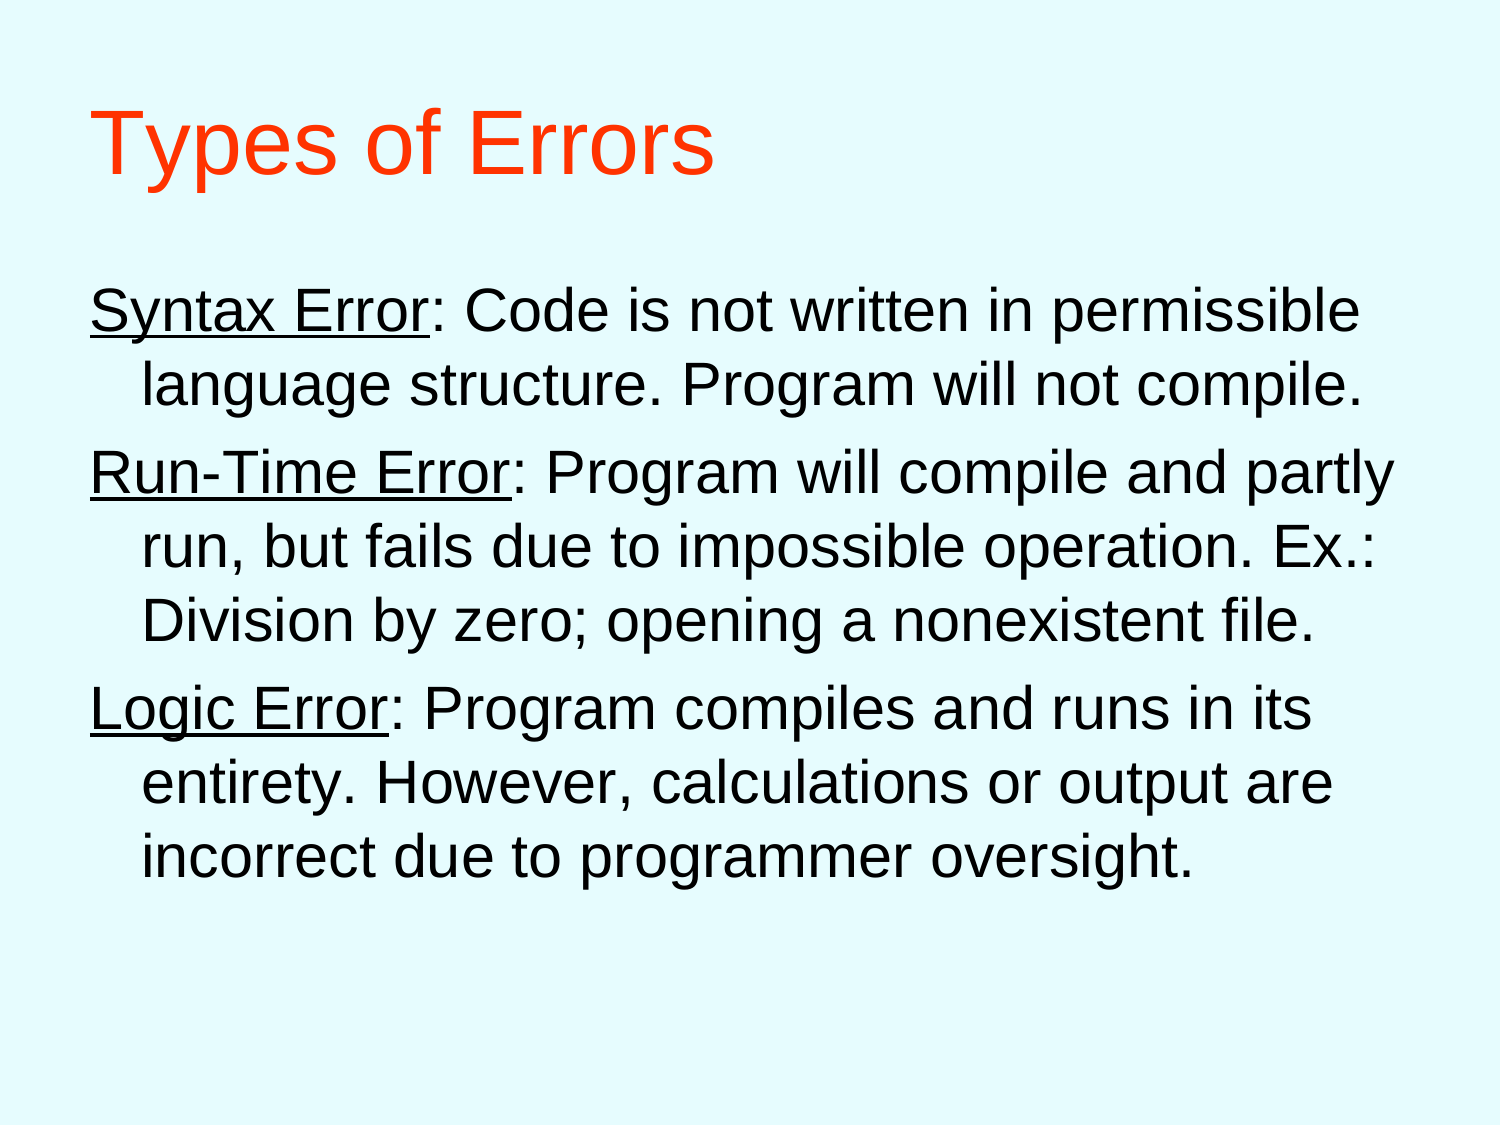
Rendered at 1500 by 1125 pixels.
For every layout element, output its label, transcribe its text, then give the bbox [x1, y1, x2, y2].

title Types of Errors [75, 45, 1423, 231]
list Syntax Error: Code is not written in permissible language structure. Program will not compile. Run-Time Error: Program will compile and partly run, but fails due to impossible operation. Ex.: Division by zero; opening a nonexistent file. Logic Error: Program compiles and runs in its entirety. However, calculations or output are incorrect due to programmer oversight. [75, 262, 1423, 1003]
